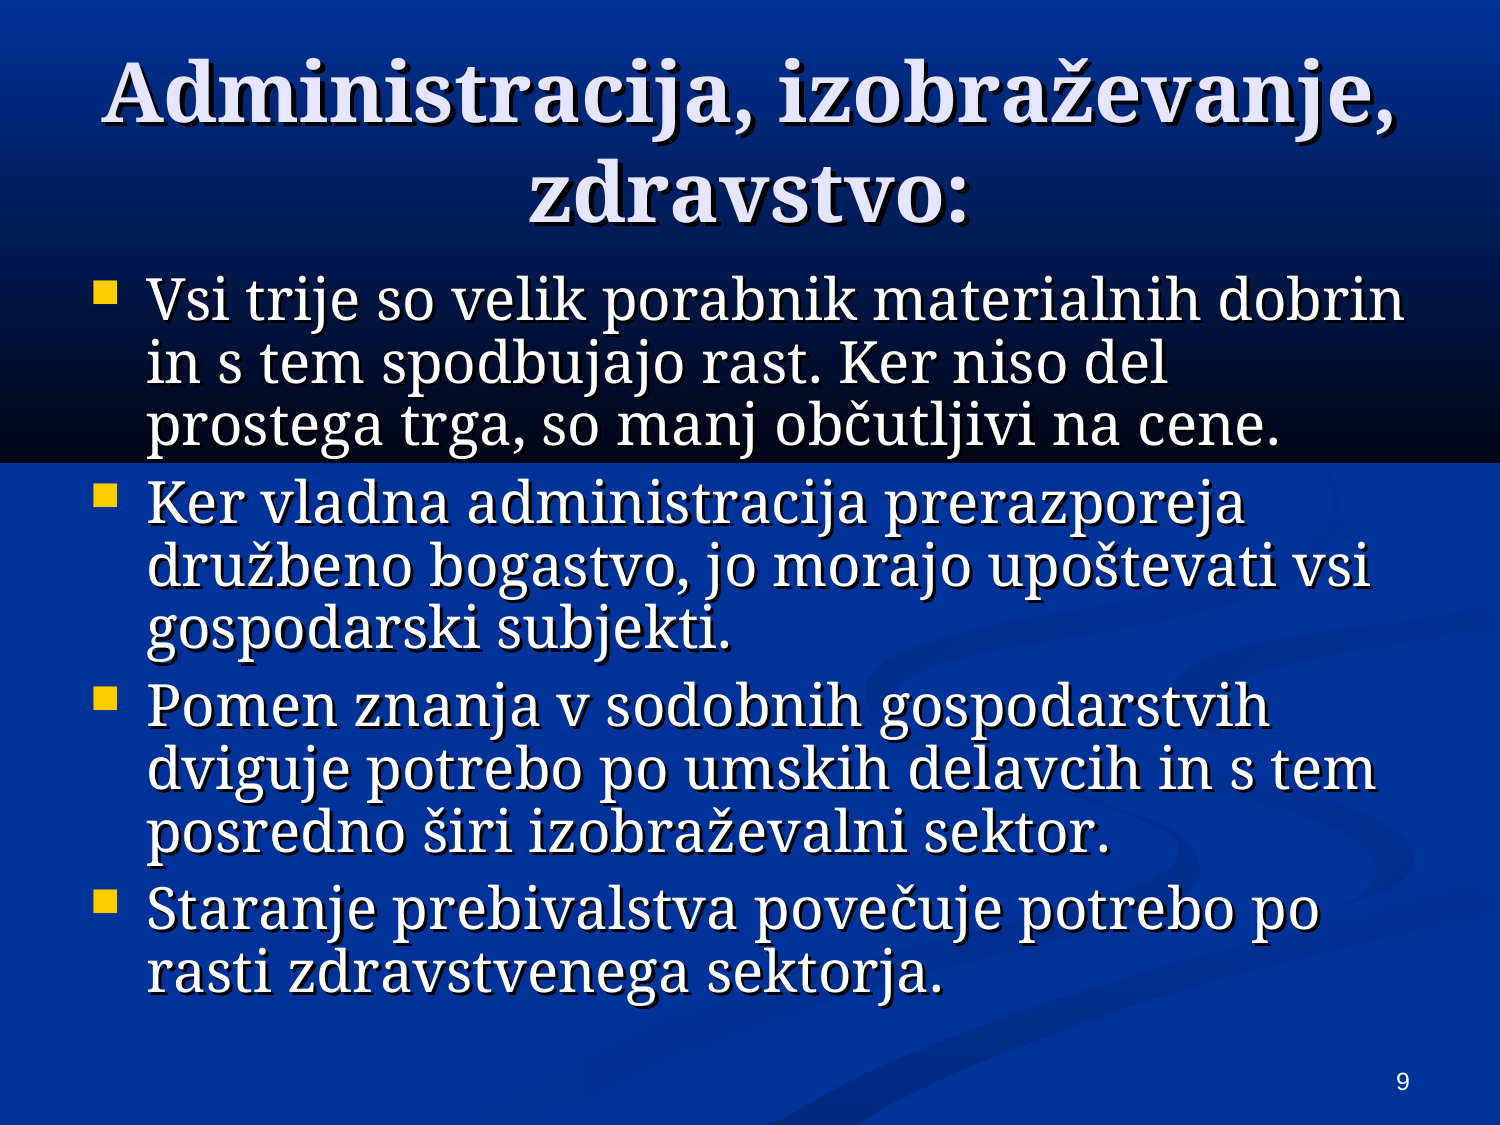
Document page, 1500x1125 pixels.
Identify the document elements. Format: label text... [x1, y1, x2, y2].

title Administracija, izobraževanje, zdravstvo: [75, 31, 1426, 247]
list Vsi trije so velik porabnik materialnih dobrin in s tem spodbujajo rast. Ker niso del prostega trga, so manj občutljivi na cene. Ker vladna administracija prerazporeja družbeno bogastvo, jo morajo upoštevati vsi gospodarski subjekti. Pomen znanja v sodobnih gospodarstvih dviguje potrebo po umskih delavcih in s tem posredno širi izobraževalni sektor. Staranje prebivalstva povečuje potrebo po rasti zdravstvenega sektorja. [75, 262, 1426, 1125]
